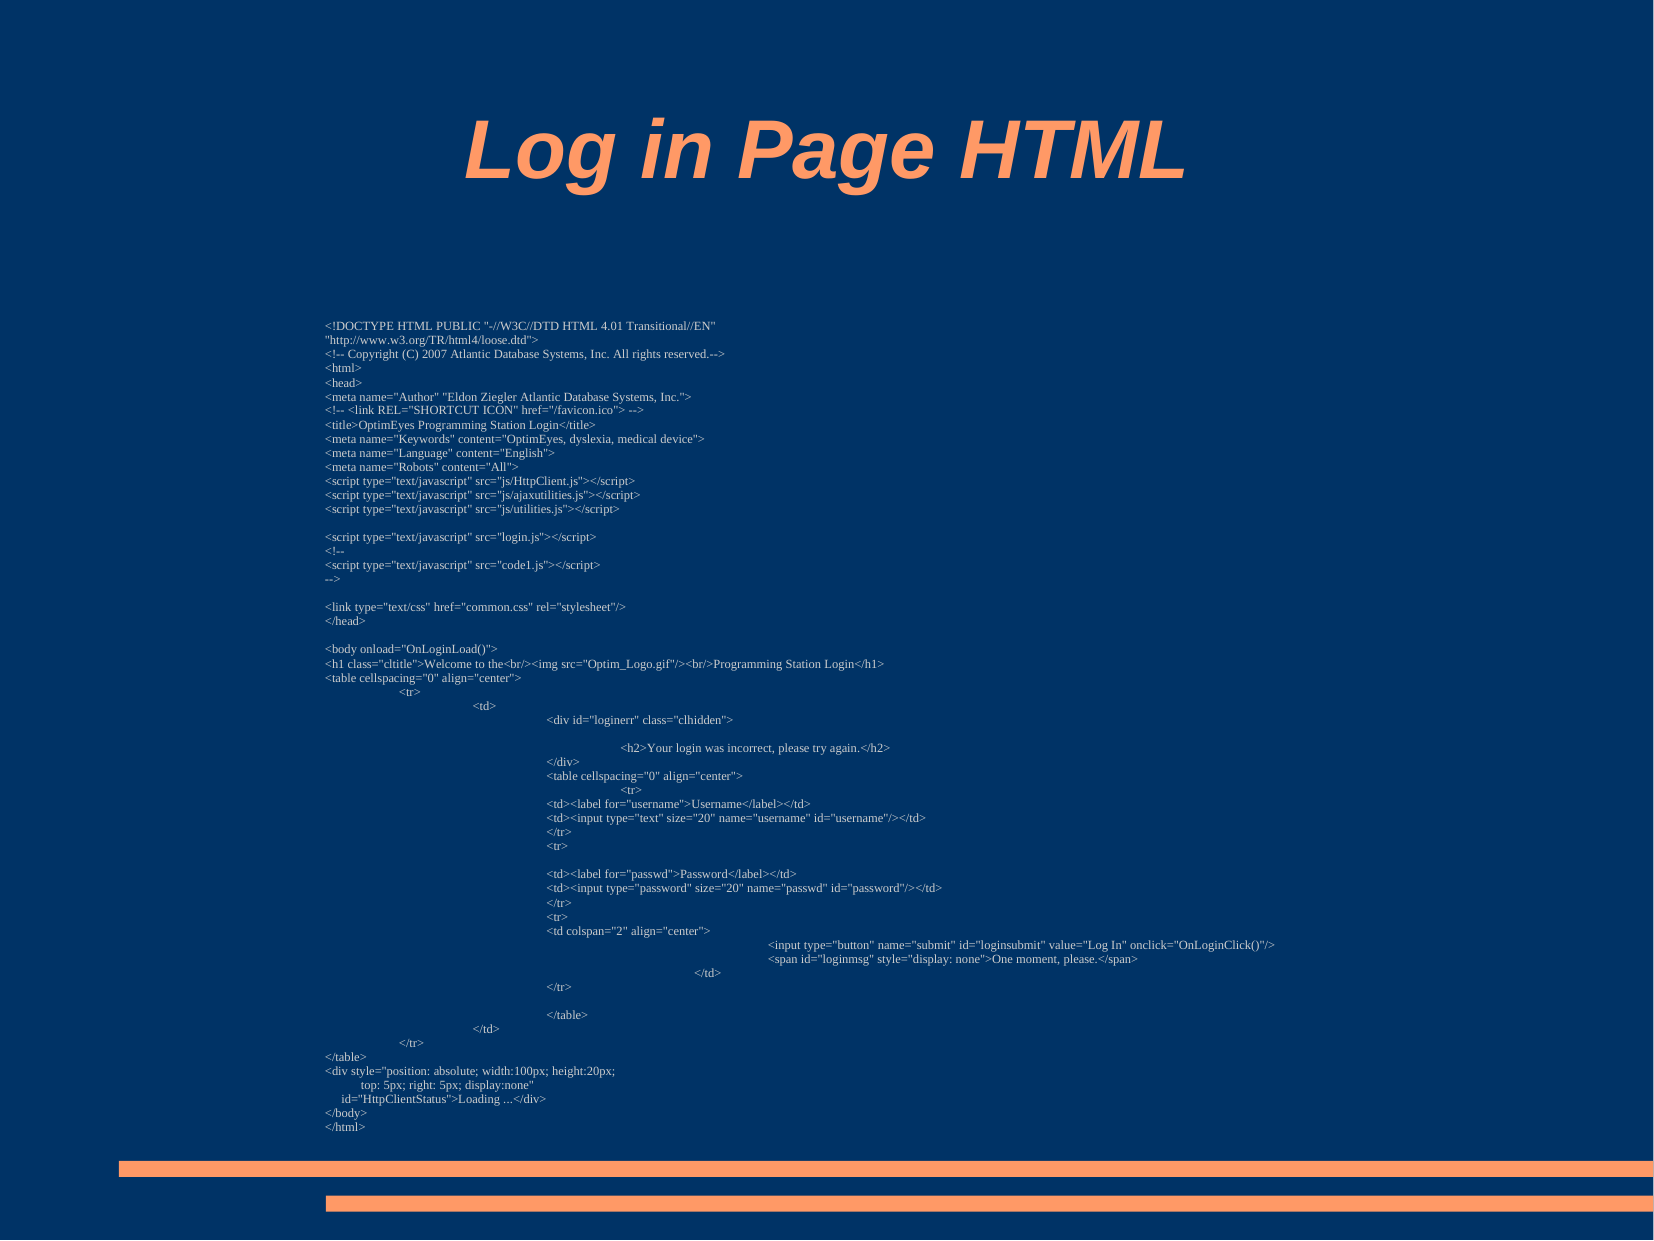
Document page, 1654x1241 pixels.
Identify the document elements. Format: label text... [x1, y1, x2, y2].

subtitle <!DOCTYPE HTML PUBLIC "-//W3C//DTD HTML 4.01 Transitional//EN" "http://www.w3.org/TR/html4/loose.dtd"> <!-- Copyright (C) 2007 Atlantic Database Systems, Inc. All rights reserved.--> <html> <head> <meta name="Author" "Eldon Ziegler Atlantic Database Systems, Inc."> <!-- <link REL="SHORTCUT ICON" href="/favicon.ico"> --> <title>OptimEyes Programming Station Login</title> <meta name="Keywords" content="OptimEyes, dyslexia, medical device"> <meta name="Language" content="English"> <meta name="Robots" content="All"> <script type="text/javascript" src="js/HttpClient.js"></script> <script type="text/javascript" src="js/ajaxutilities.js"></script> <script type="text/javascript" src="js/utilities.js"></script> <script type="text/javascript" src="login.js"></script> <!-- <script type="text/javascript" src="code1.js"></script> --> <link type="text/css" href="common.css" rel="stylesheet"/> </head> <body onload="OnLoginLoad()"> <h1 class="cltitle">Welcome to the<br/><img src="Optim_Logo.gif"/><br/>Programming Station Login</h1> <table cellspacing="0" align="center"> <tr> <td> <div id="loginerr" class="clhidden"> <h2>Your login was incorrect, please try again.</h2> </div> <table cellspacing="0" align="center"> <tr> <td><label for="username">Username</label></td> <td><input type="text" size="20" name="username" id="username"/></td> </tr> <tr> <td><label for="passwd">Password</label></td> <td><input type="password" size="20" name="passwd" id="password"/></td> </tr> <tr> <td colspan="2" align="center"> <input type="button" name="submit" id="loginsubmit" value="Log In" onclick="OnLoginClick()"/> <span id="loginmsg" style="display: none">One moment, please.</span> </td> </tr> </table> </td> </tr> </table> <div style="position: absolute; width:100px; height:20px; top: 5px; right: 5px; display:none" id="HttpClientStatus">Loading ...</div> </body> </html> [325, 319, 1329, 1135]
title Log in Page HTML [121, 46, 1534, 254]
